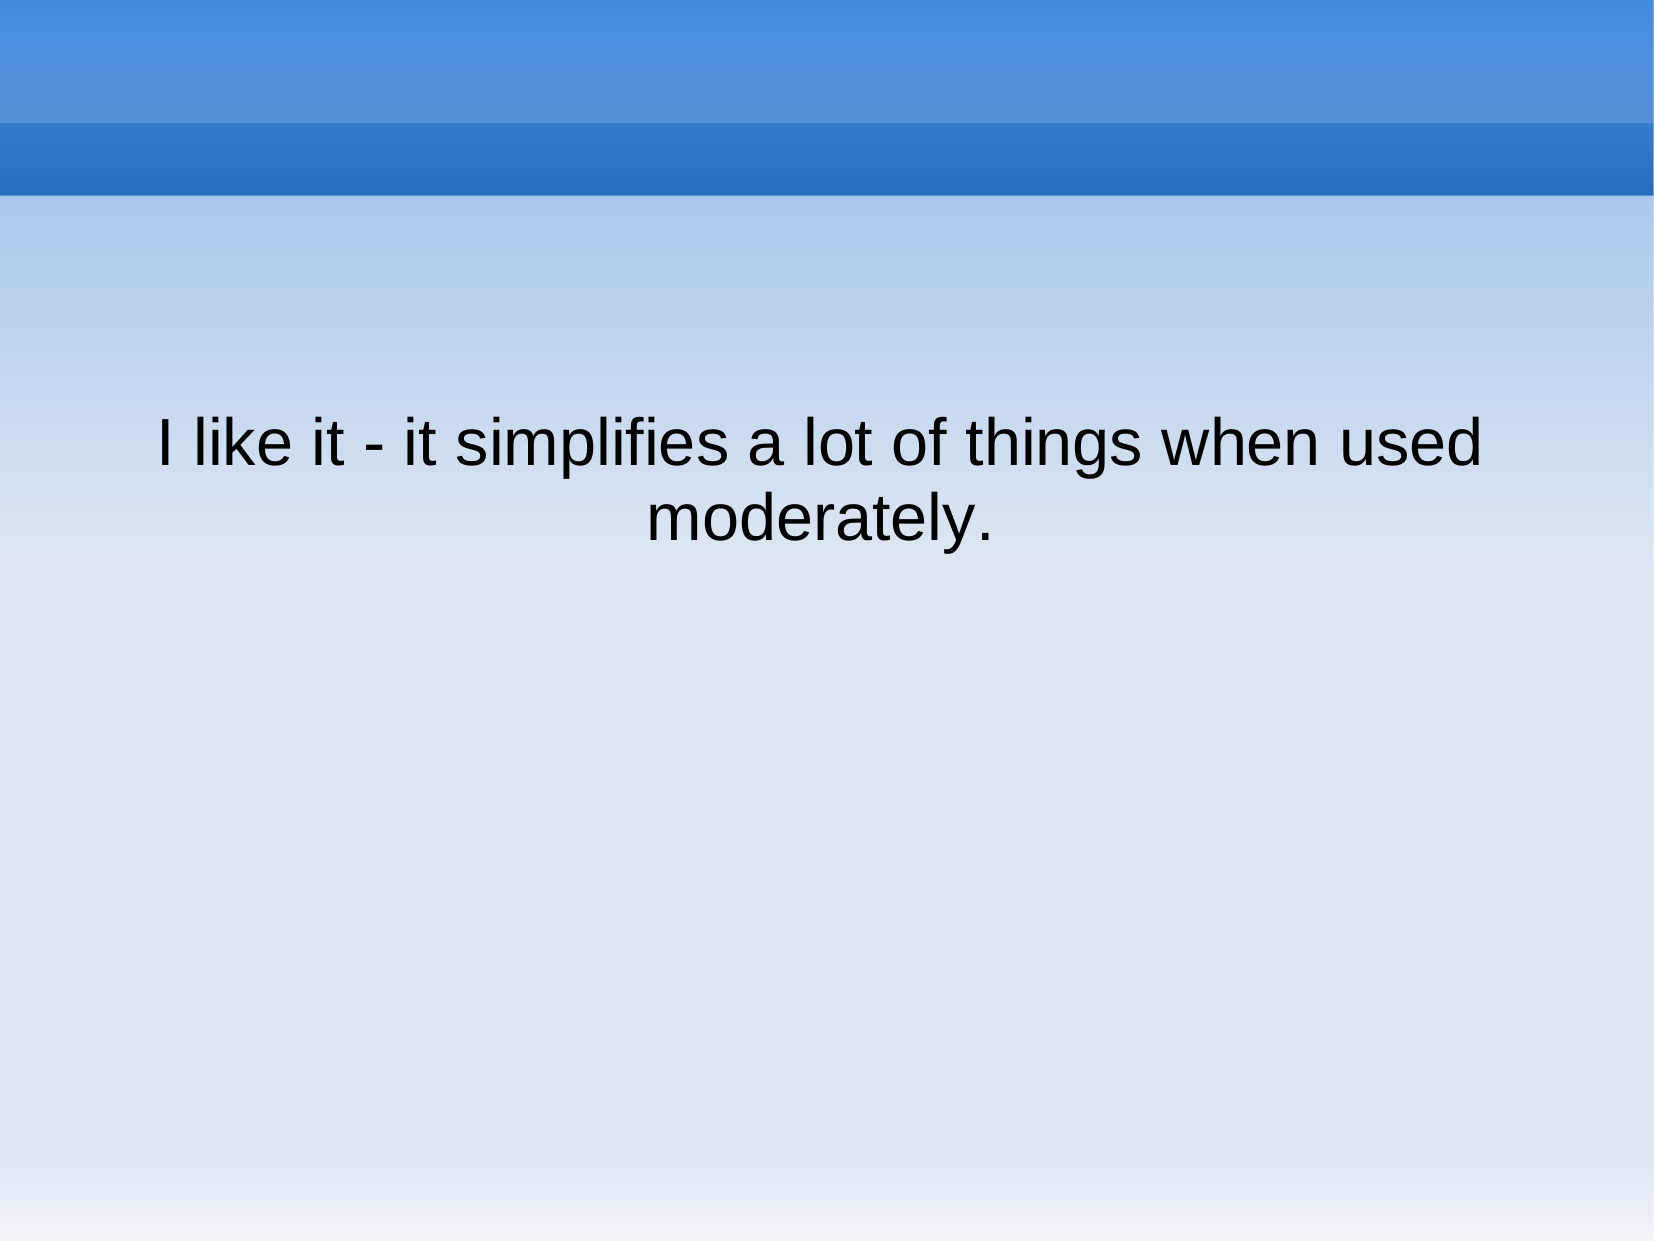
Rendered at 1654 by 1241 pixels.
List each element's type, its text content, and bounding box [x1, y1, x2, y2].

subtitle I like it - it simplifies a lot of things when used moderately. [76, 7, 1565, 1102]
picture [0, 0, 1654, 1241]
